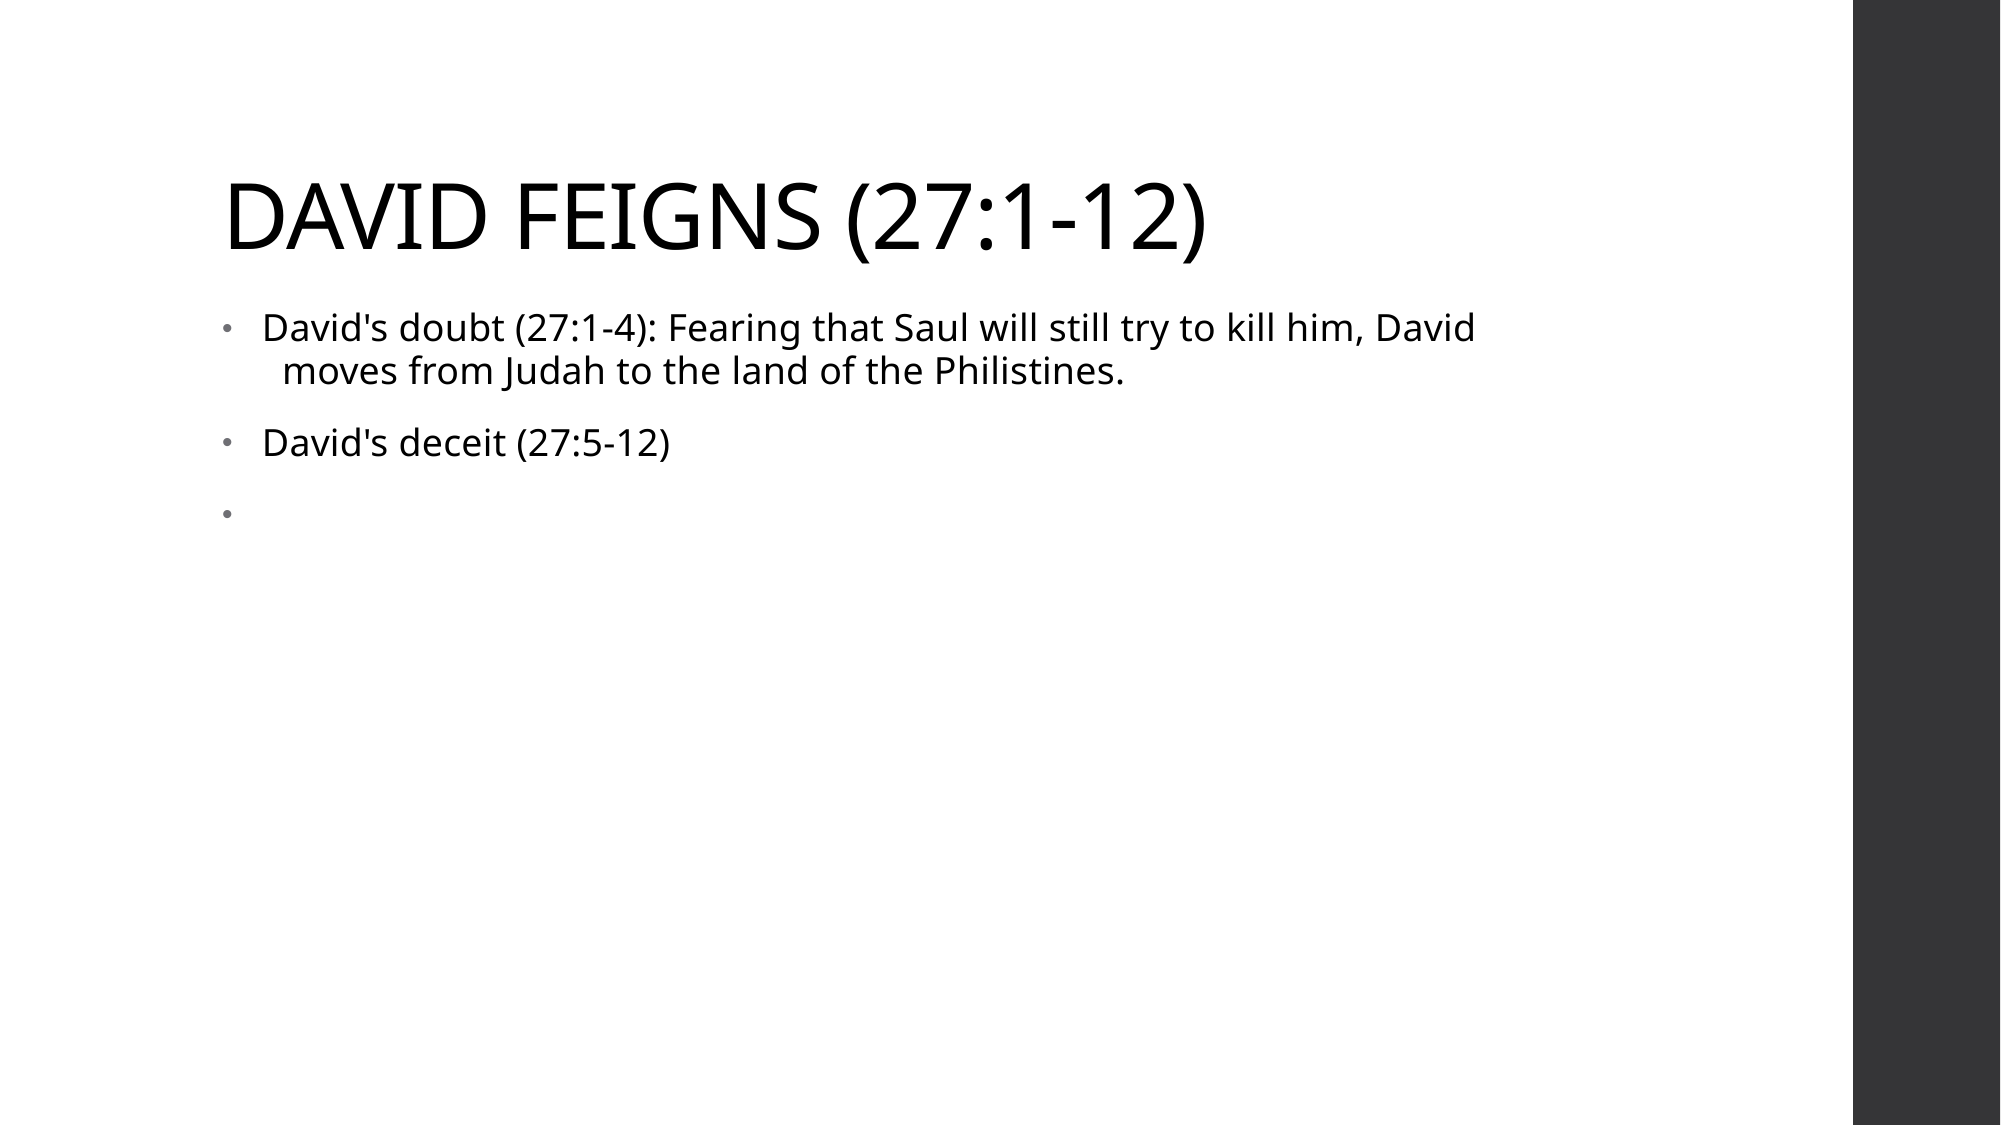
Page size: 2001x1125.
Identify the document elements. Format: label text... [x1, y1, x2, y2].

title DAVID FEIGNS (27:1-12) [206, 60, 1797, 278]
list David's doubt (27:1-4): Fearing that Saul will still try to kill him, David moves from Judah to the land of the Philistines. David's deceit (27:5-12) [206, 299, 1617, 1014]
